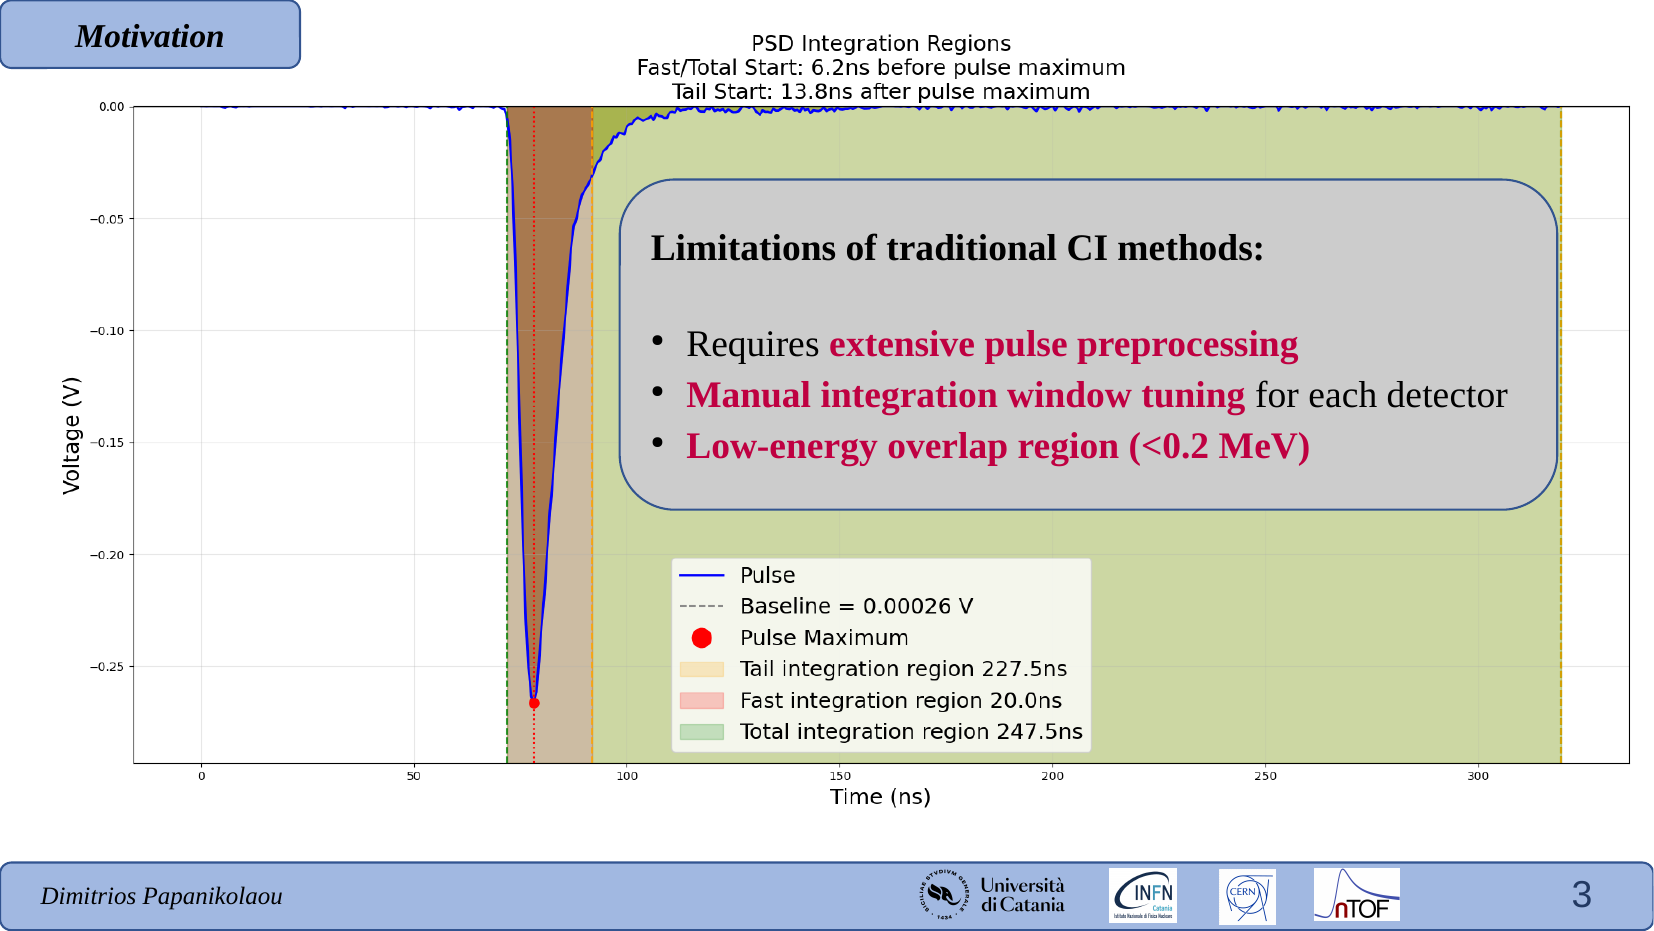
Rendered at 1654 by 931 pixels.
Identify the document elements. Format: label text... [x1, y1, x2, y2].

picture [1109, 868, 1177, 923]
picture [1219, 869, 1276, 925]
text_box [0, 862, 898, 931]
picture [898, 848, 1086, 931]
text_box Limitations of traditional CI methods: Requires extensive pulse preprocessing Manual integration window tuning for each detector Low-energy overlap region (<0.2 MeV) [619, 179, 1558, 510]
text_box Motivation [0, 0, 301, 68]
picture [0, 4, 1649, 834]
text_box [1086, 862, 1654, 931]
text_box Dimitrios Papanikolaou [11, 874, 312, 917]
picture [1314, 868, 1400, 921]
